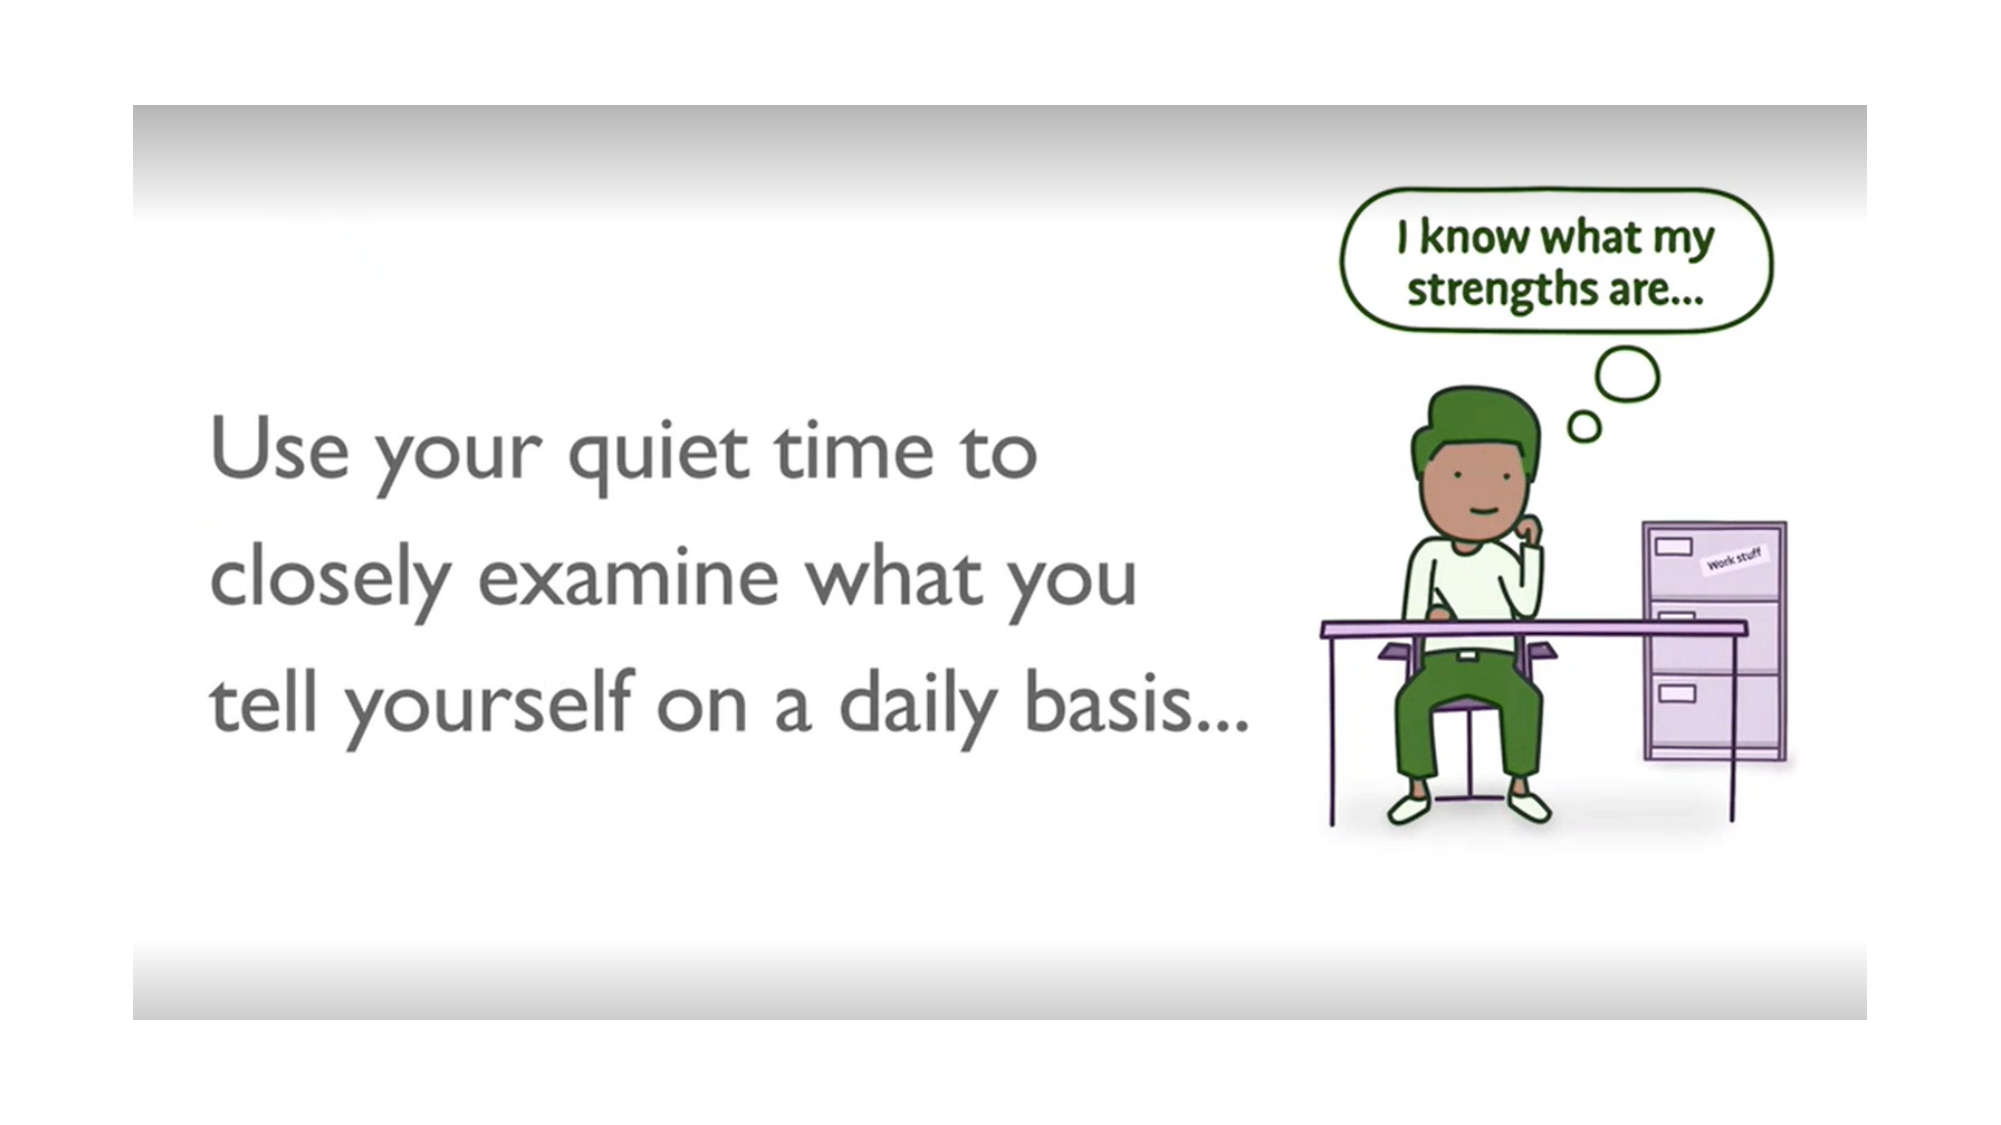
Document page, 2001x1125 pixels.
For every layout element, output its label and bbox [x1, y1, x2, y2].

picture [133, 105, 1867, 1020]
